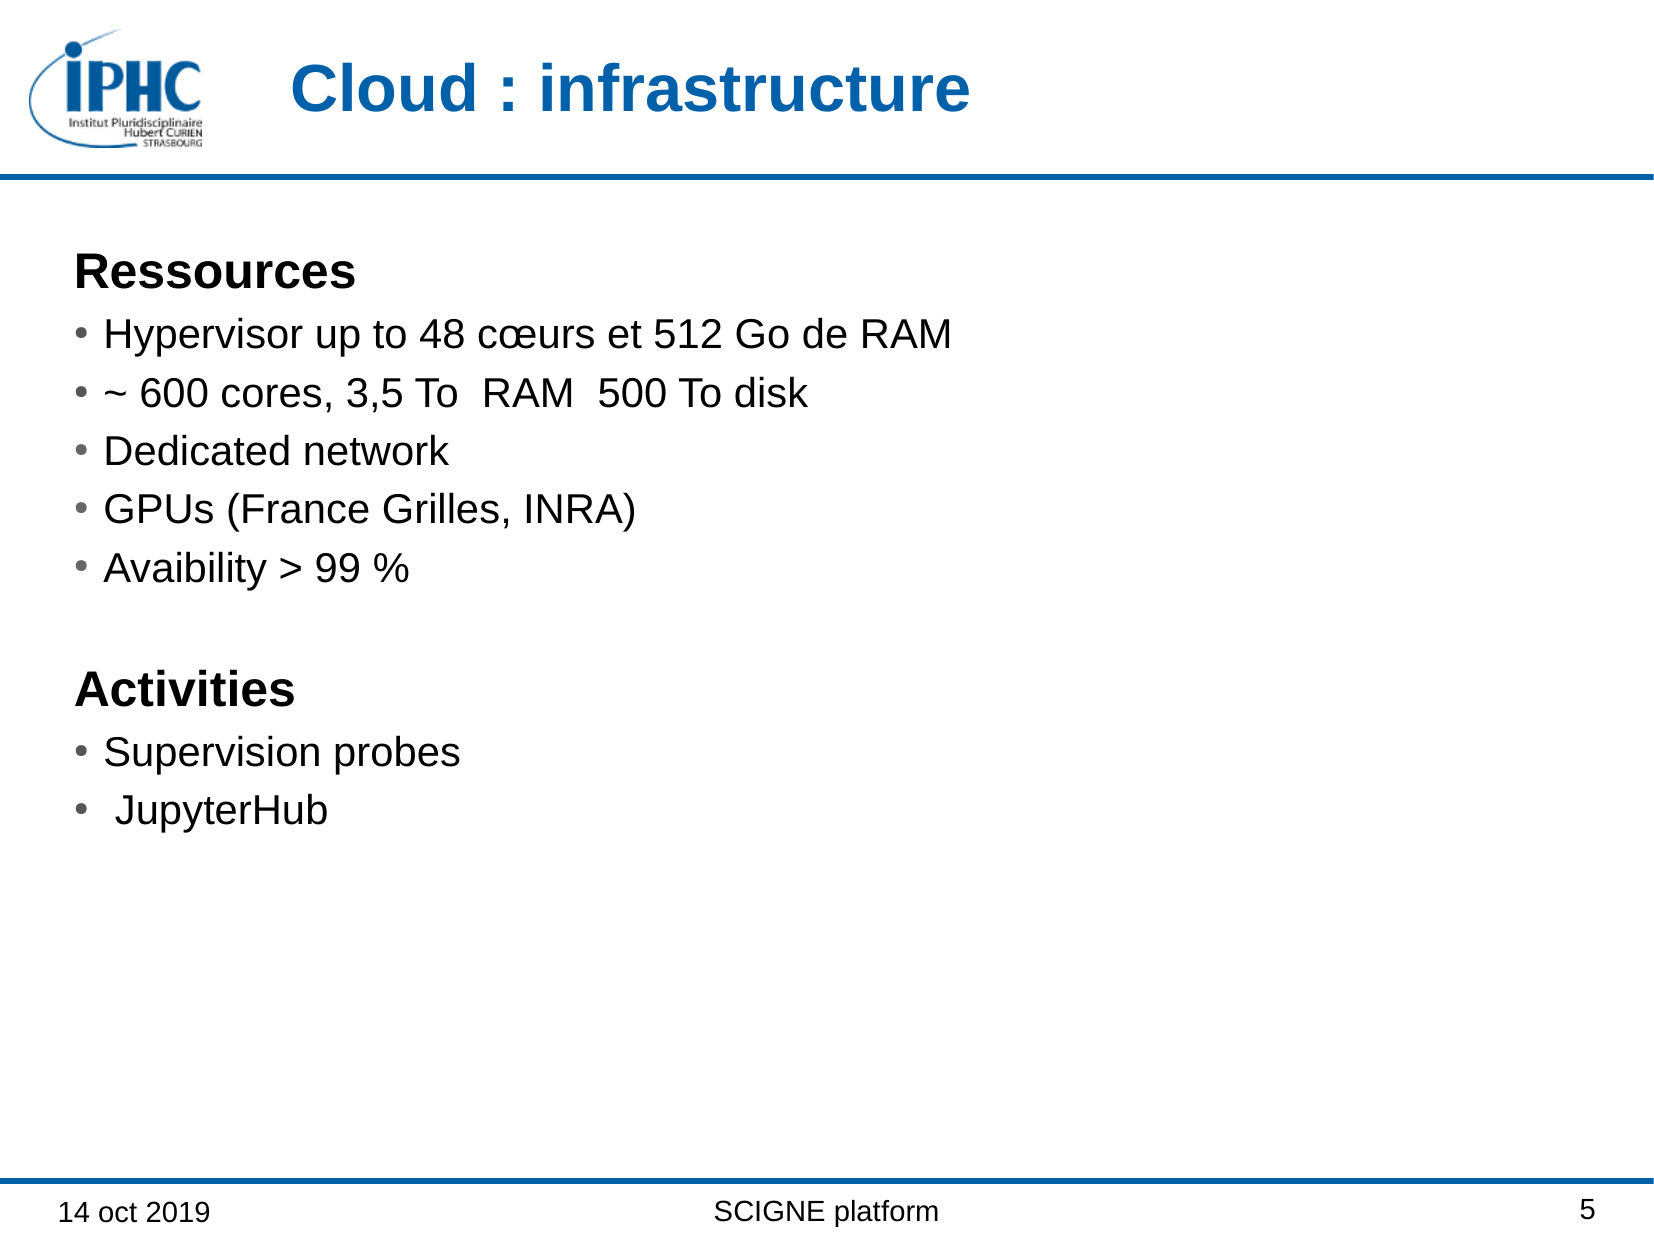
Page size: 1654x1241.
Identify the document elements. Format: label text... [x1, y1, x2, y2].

picture [29, 29, 202, 148]
text_box Cloud : infrastructure [275, 43, 1379, 134]
text_box Ressources Hypervisor up to 48 cœurs et 512 Go de RAM ~ 600 cores, 3,5 To RAM 500 To disk Dedicated network GPUs (France Grilles, INRA) Avaibility > 99 % Activities Supervision probes JupyterHub [59, 236, 1595, 1199]
